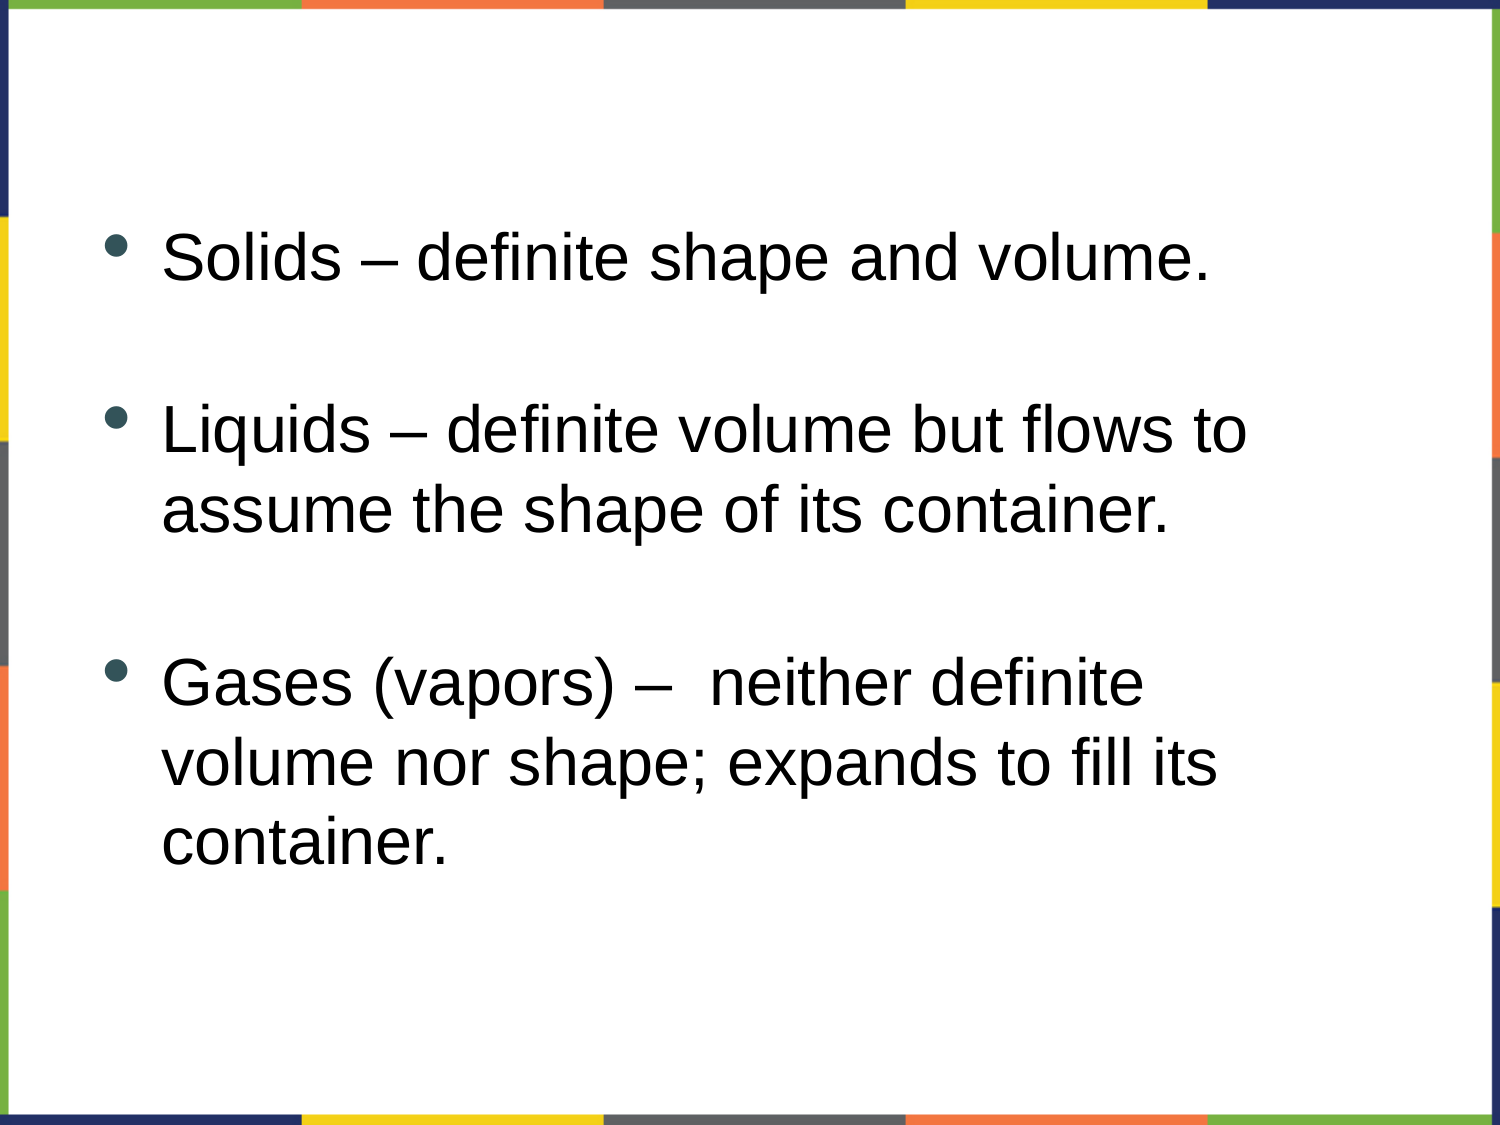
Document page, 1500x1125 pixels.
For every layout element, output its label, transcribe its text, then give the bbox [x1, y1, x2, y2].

picture [0, 0, 1500, 1125]
text_box Solids – definite shape and volume. Liquids – definite volume but flows to assume the shape of its container. Gases (vapors) – neither definite volume nor shape; expands to fill its container. [90, 120, 1378, 916]
